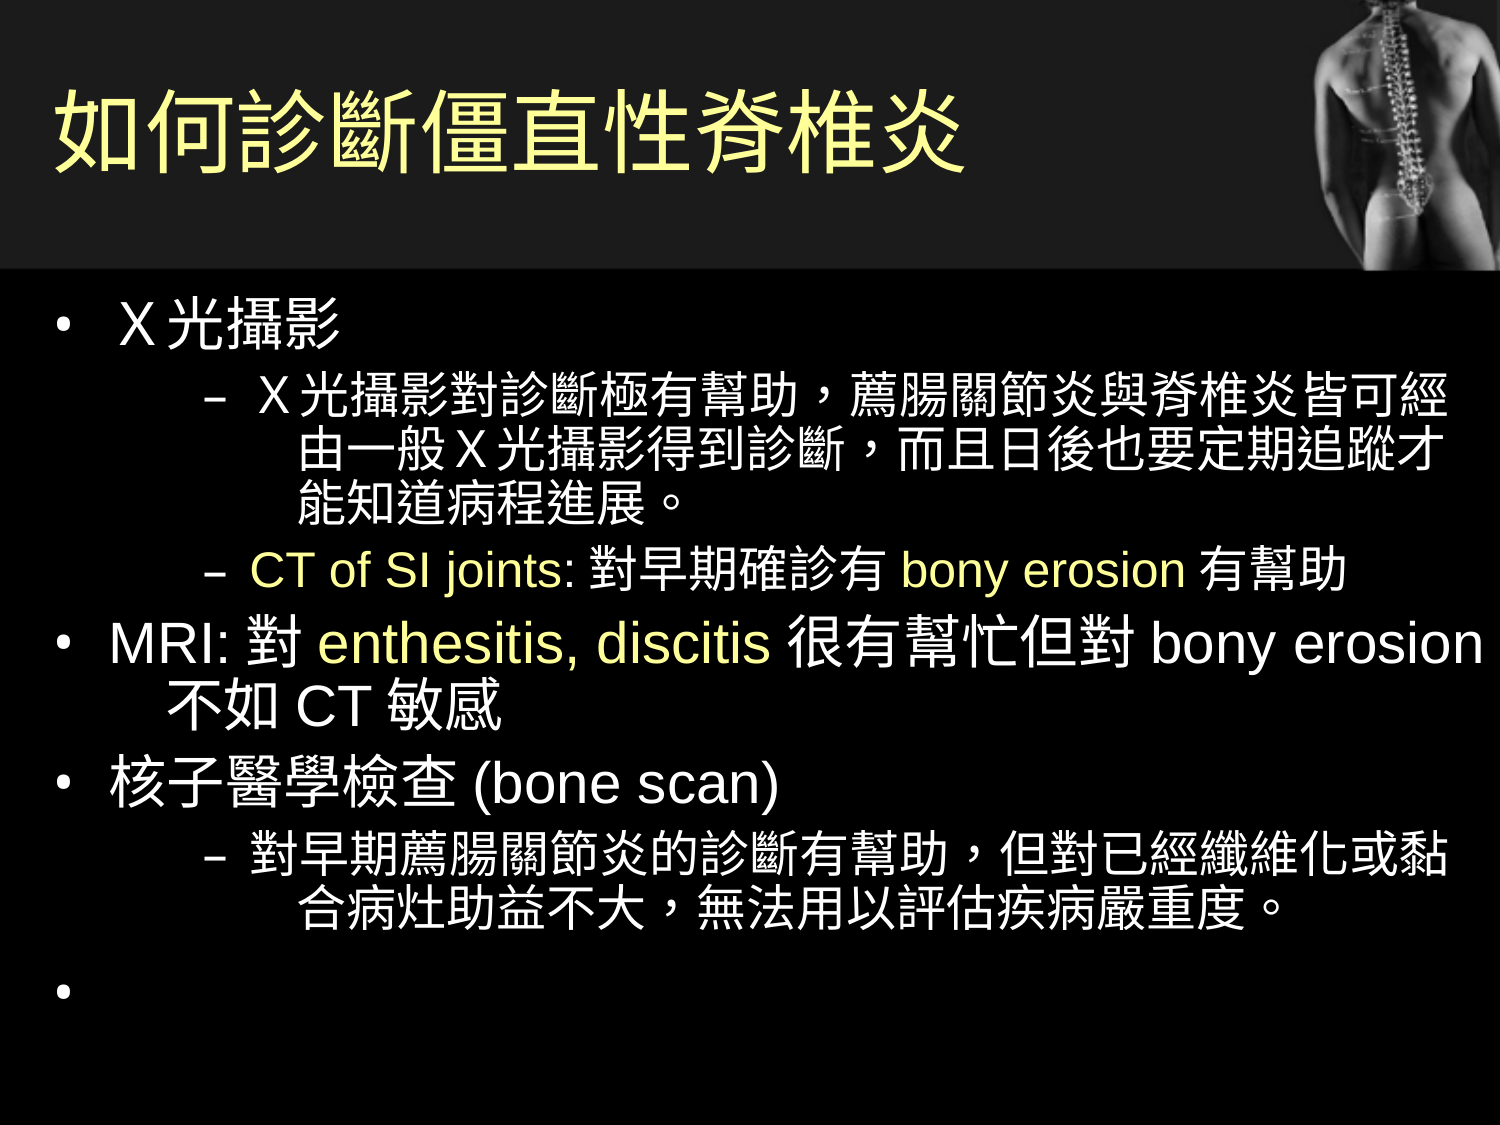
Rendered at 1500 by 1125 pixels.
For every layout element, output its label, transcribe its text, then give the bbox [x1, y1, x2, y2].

title 如何診斷僵直性脊椎炎 [37, 32, 1300, 228]
list Ｘ光攝影 Ｘ光攝影對診斷極有幫助，薦腸關節炎與脊椎炎皆可經由一般Ｘ光攝影得到診斷，而且日後也要定期追蹤才能知道病程進展。 CT of SI joints:對早期確診有bony erosion有幫助 MRI:對enthesitis, discitis很有幫忙但對bony erosion不如CT敏感 核子醫學檢查(bone scan) 對早期薦腸關節炎的診斷有幫助，但對已經纖維化或黏合病灶助益不大，無法用以評估疾病嚴重度。 [37, 287, 1500, 1000]
